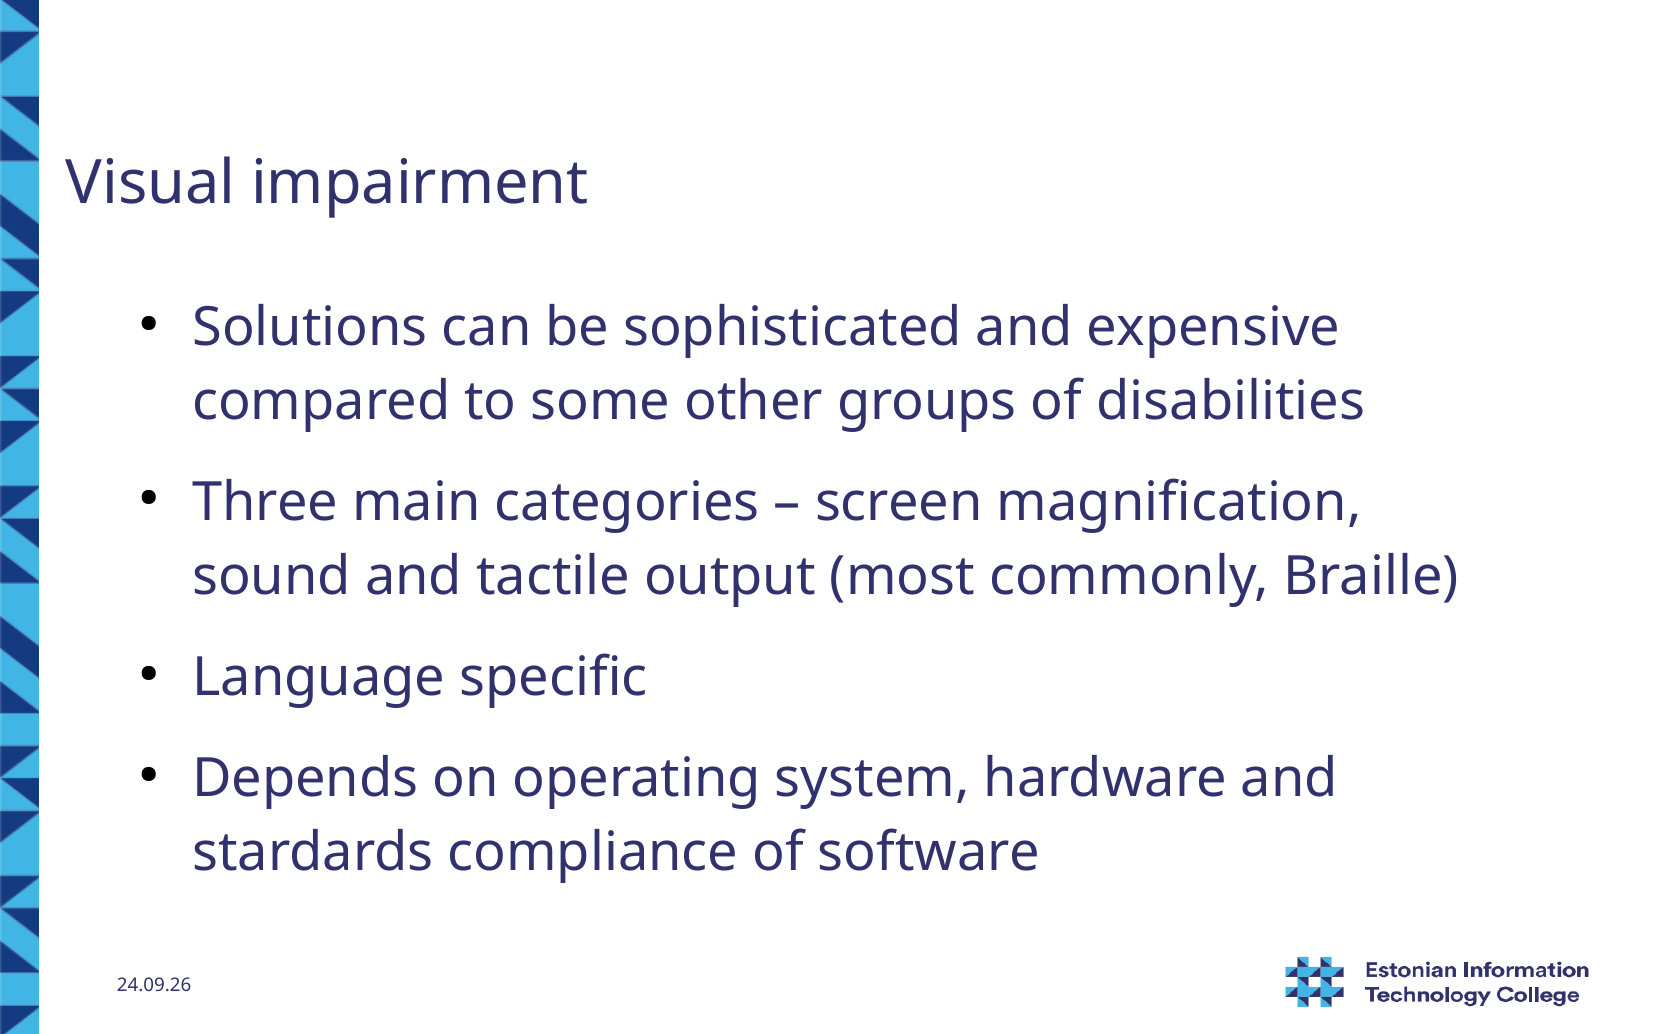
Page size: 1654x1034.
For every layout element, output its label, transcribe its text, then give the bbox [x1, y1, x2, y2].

title Visual impairment [65, 93, 1202, 266]
list Solutions can be sophisticated and expensive compared to some other groups of disabilities Three main categories – screen magnification, sound and tactile output (most commonly, Braille) Language specific Depends on operating system, hardware and stardards compliance of software [121, 287, 1533, 970]
